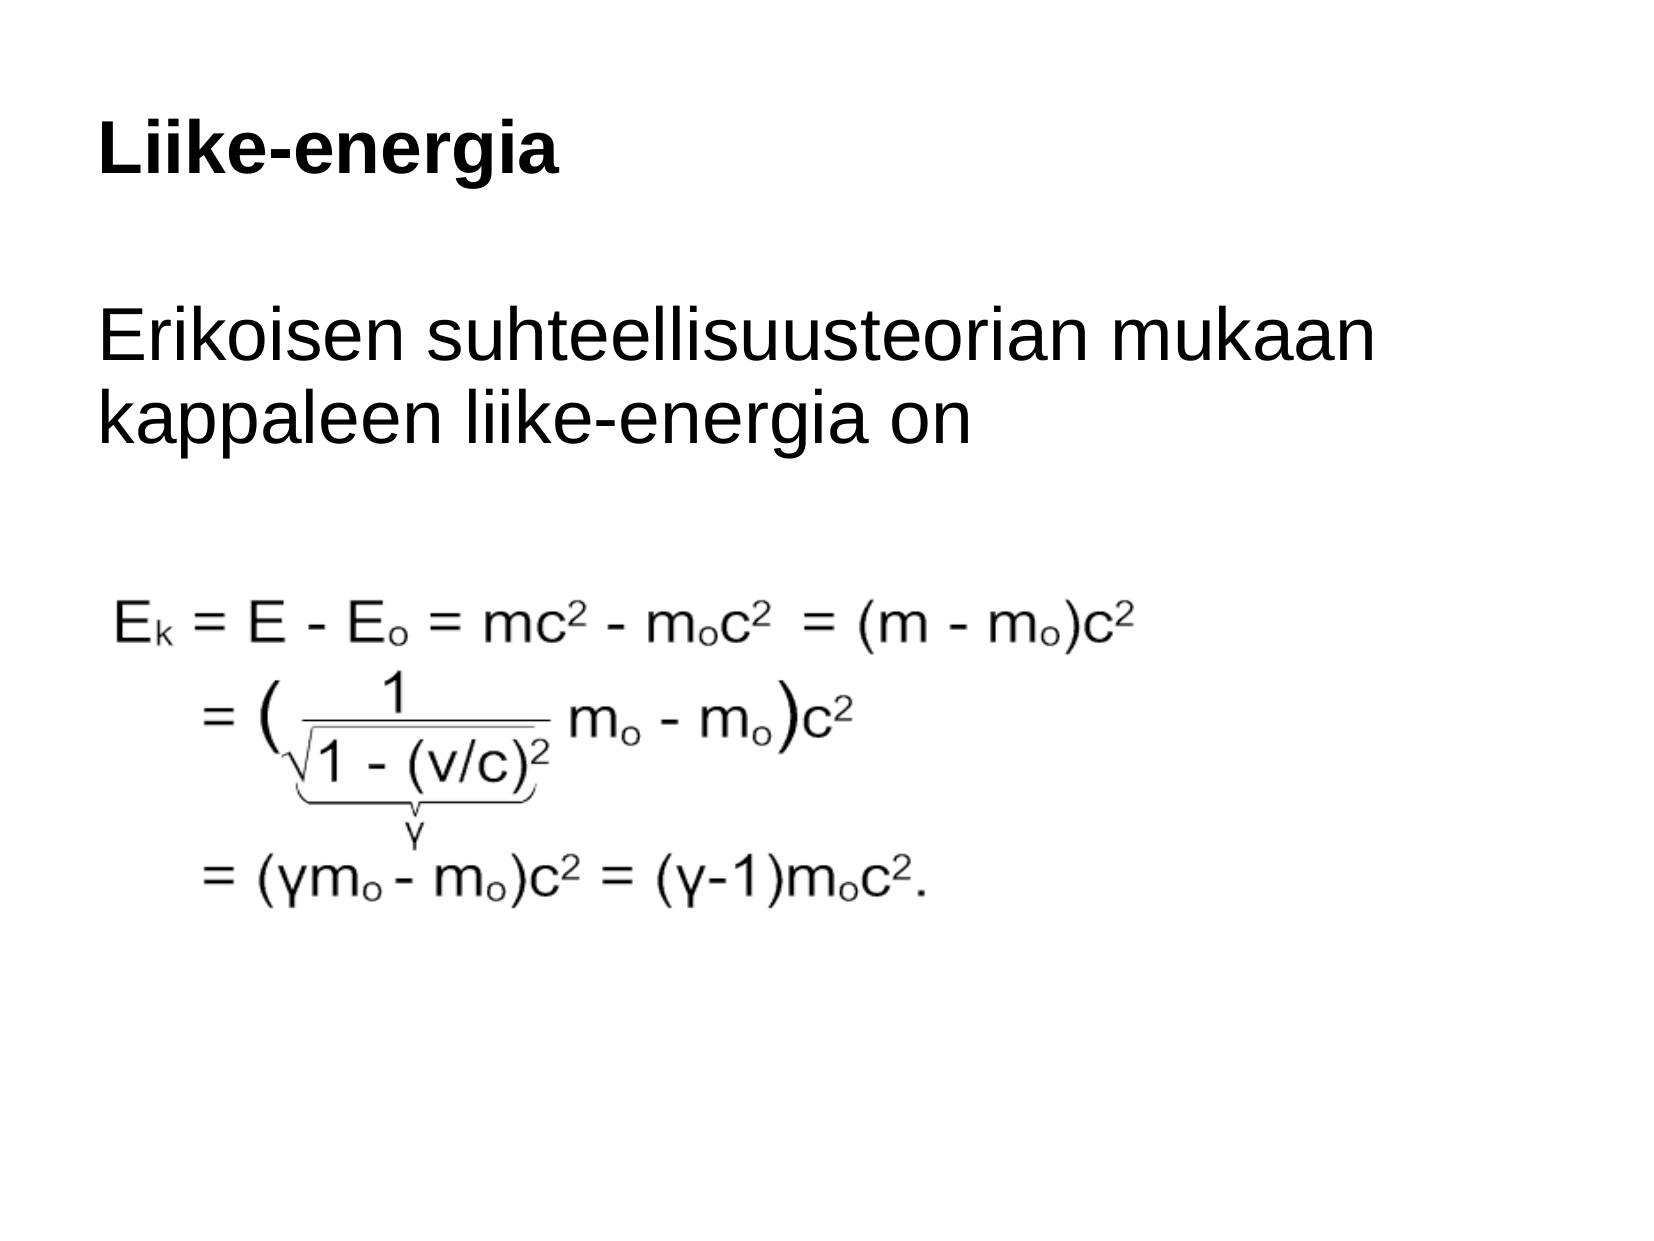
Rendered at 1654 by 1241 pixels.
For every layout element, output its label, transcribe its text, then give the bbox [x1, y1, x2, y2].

picture [59, 557, 1205, 944]
text_box Liike-energia Erikoisen suhteellisuusteorian mukaan kappaleen liike-energia on [82, 94, 1414, 466]
